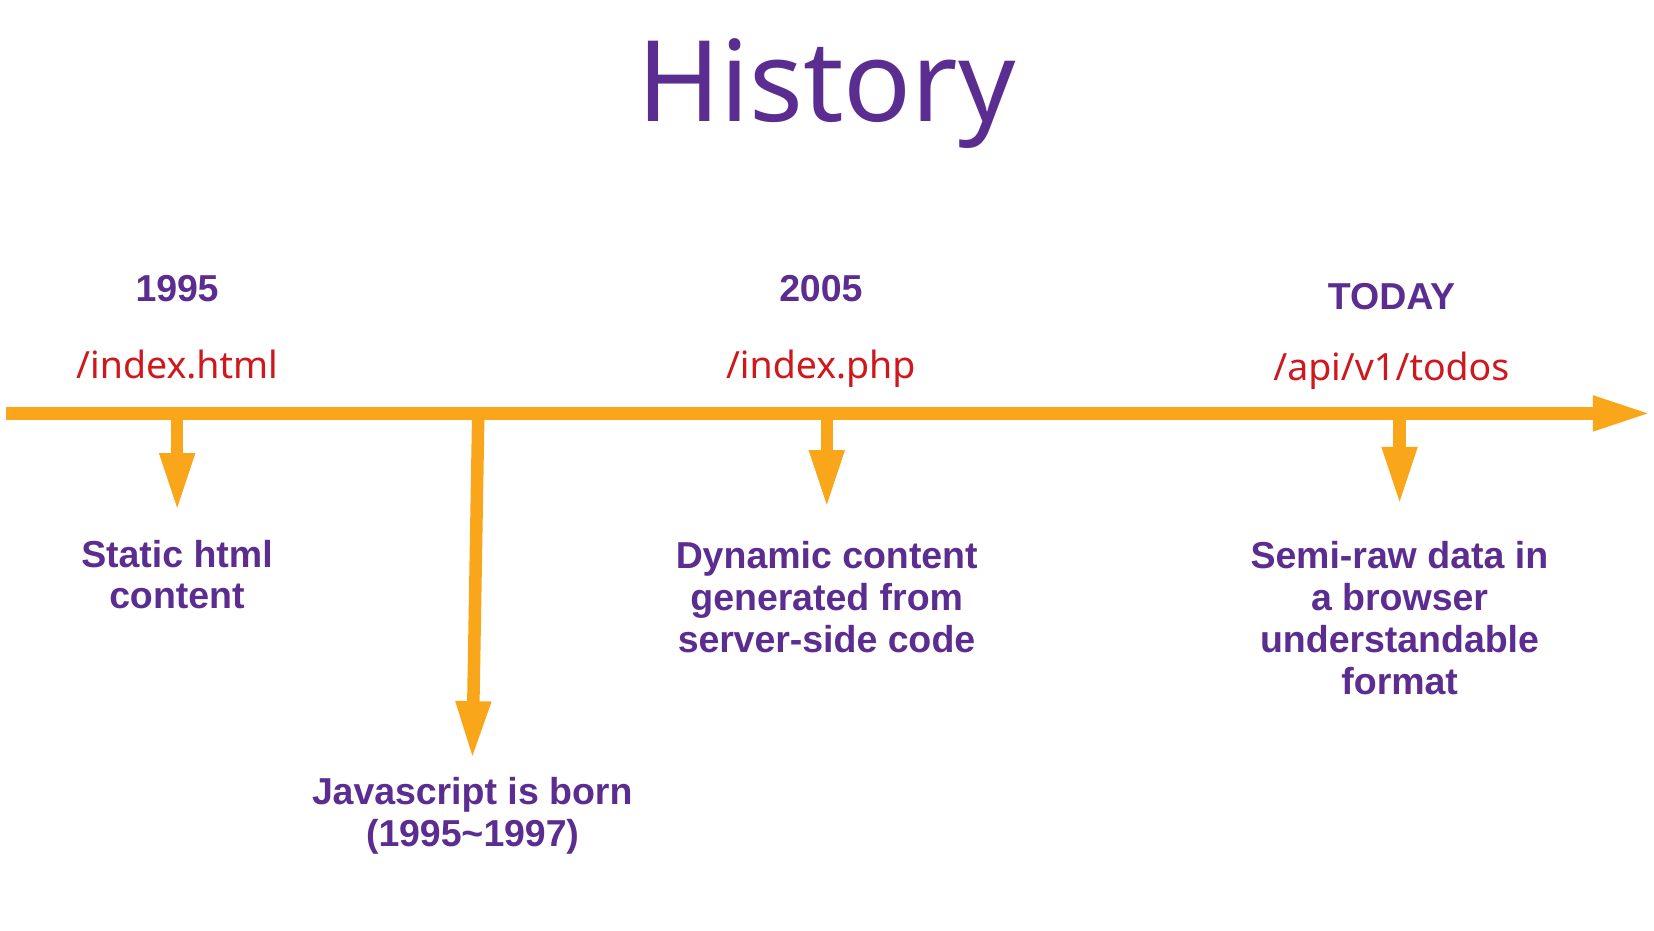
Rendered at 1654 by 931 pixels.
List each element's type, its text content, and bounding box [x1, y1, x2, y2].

text_box Static html content [11, 525, 343, 625]
text_box Semi-raw data in a browser understandable format [1234, 527, 1565, 710]
text_box Javascript is born (1995~1997) [289, 763, 656, 863]
text_box 2005 [655, 259, 987, 317]
text_box /api/v1/todos [1226, 333, 1557, 394]
text_box 1995 [11, 259, 343, 317]
text_box /index.html [11, 330, 343, 391]
text_box /index.php [655, 330, 987, 391]
text_box TODAY [1226, 268, 1557, 326]
text_box Dynamic content generated from server-side code [631, 527, 1022, 710]
title History [0, 0, 1654, 156]
